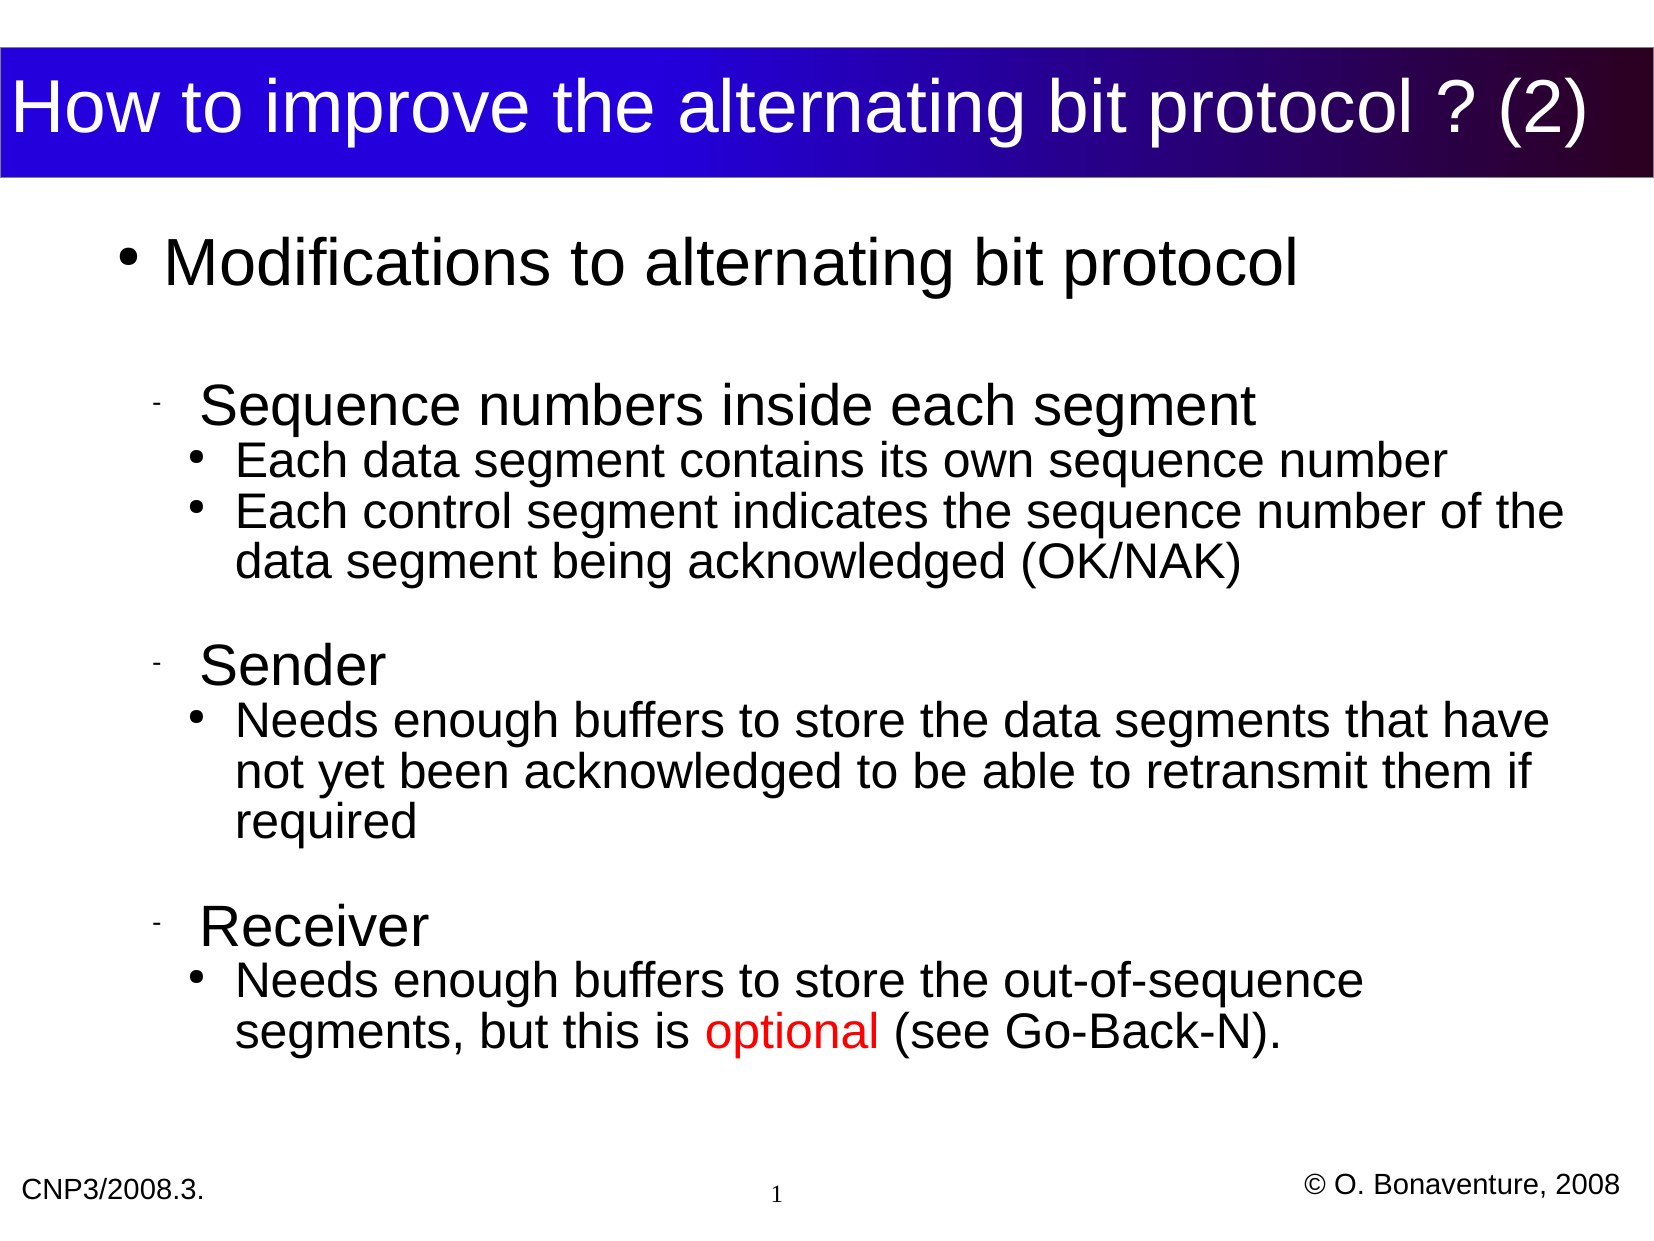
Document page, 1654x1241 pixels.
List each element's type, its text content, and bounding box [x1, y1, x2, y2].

title How to improve the alternating bit protocol ? (2) [10, 0, 1594, 261]
text_box © O. Bonaventure, 2008 [1591, 1170, 1622, 1201]
text_box CNP3/2008.3. [21, 1176, 116, 1212]
list Modifications to alternating bit protocol Sequence numbers inside each segment Each data segment contains its own sequence number Each control segment indicates the sequence number of the data segment being acknowledged (OK/NAK) Sender Needs enough buffers to store the data segments that have not yet been acknowledged to be able to retransmit them if required Receiver Needs enough buffers to store the out-of-sequence segments, but this is optional (see Go-Back-N). [116, 231, 1591, 1241]
